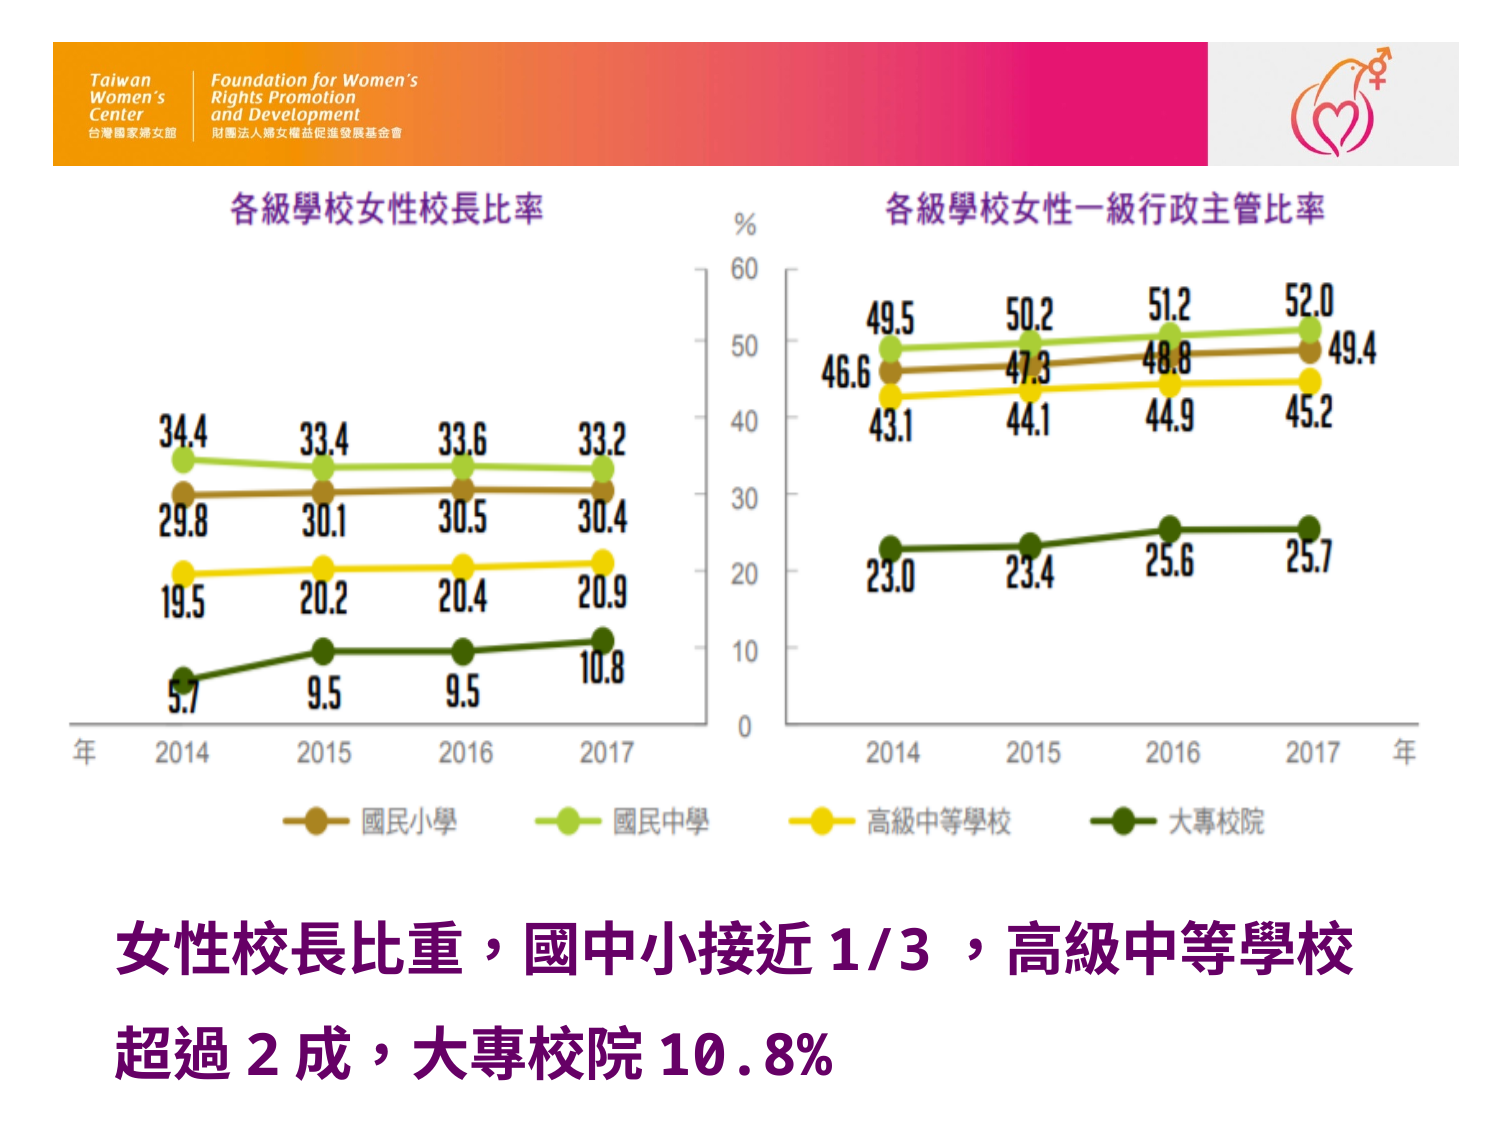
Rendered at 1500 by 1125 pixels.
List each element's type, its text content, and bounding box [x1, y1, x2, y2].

picture [58, 172, 1442, 858]
text_box 女性校長比重，國中小接近1/3，高級中等學校超過2成，大專校院10.8% [100, 869, 1423, 1095]
